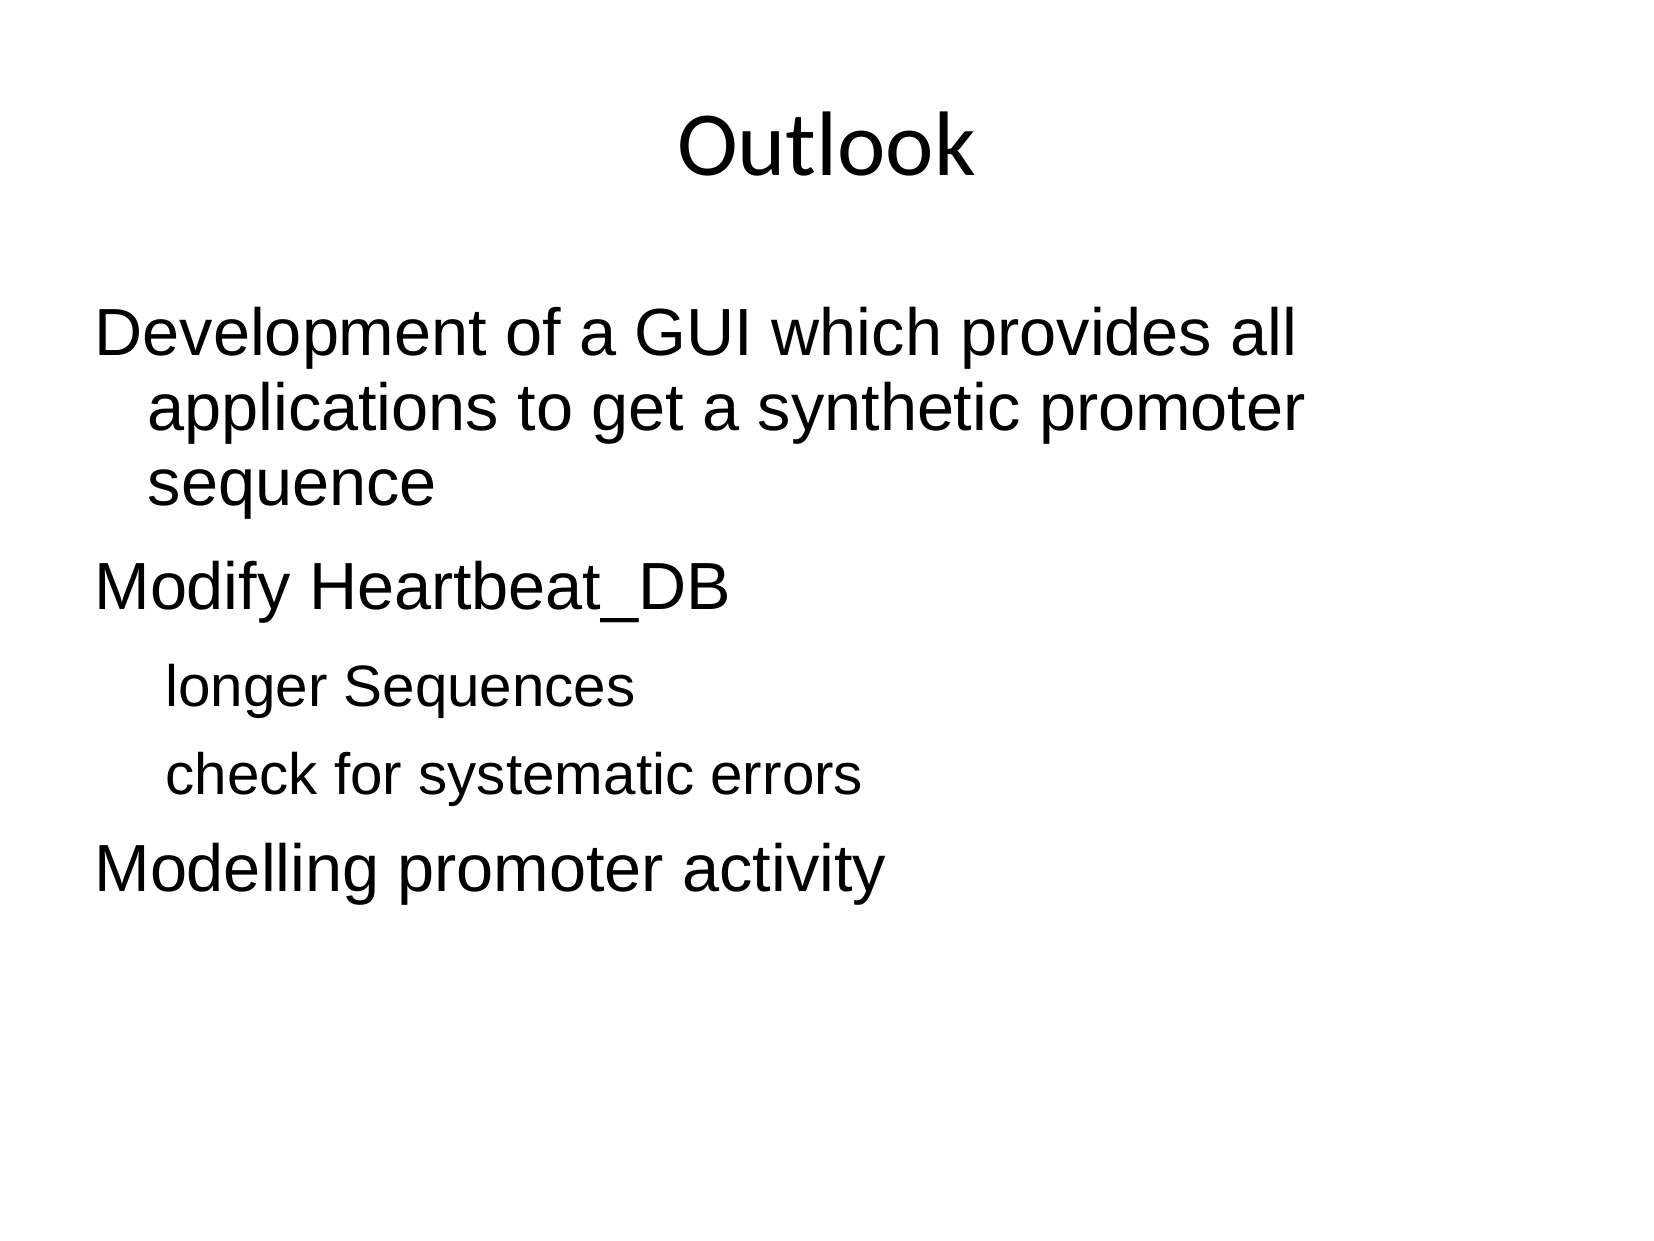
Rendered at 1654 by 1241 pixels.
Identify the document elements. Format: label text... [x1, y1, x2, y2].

list Development of a GUI which provides all applications to get a synthetic promoter sequence Modify Heartbeat_DB longer Sequences check for systematic errors Modelling promoter activity [76, 295, 1565, 1114]
title Outlook [82, 49, 1571, 257]
